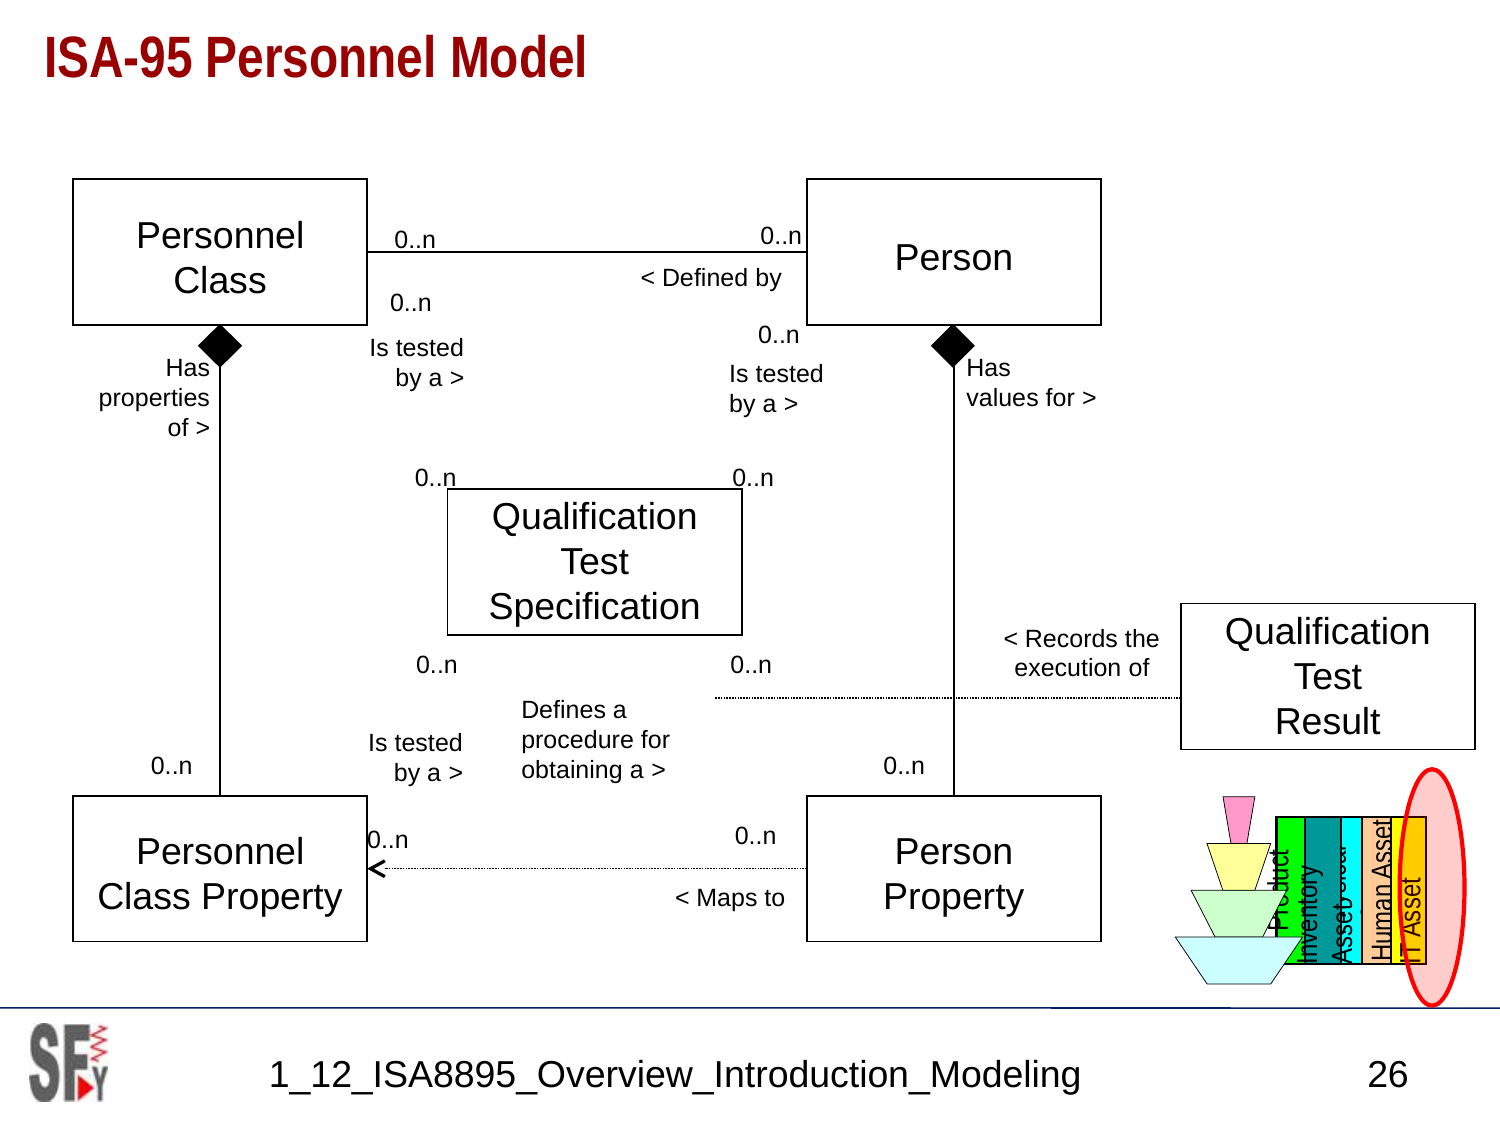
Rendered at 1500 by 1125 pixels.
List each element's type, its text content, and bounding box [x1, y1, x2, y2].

text_box Defines a procedure for obtaining a > [506, 678, 686, 791]
text_box 0..n [745, 204, 806, 251]
text_box Qualification Test Specification [447, 489, 742, 635]
text_box 0..n [135, 735, 208, 788]
title ISA-95 Personnel Model [29, 12, 1471, 138]
text_box 0..n [400, 633, 474, 687]
text_box 0..n [379, 209, 452, 262]
text_box Inventory Asset [1305, 816, 1341, 965]
text_box < Records the execution of [988, 607, 1176, 690]
text_box Personnel Class [72, 179, 368, 325]
text_box [1399, 769, 1465, 1006]
chart [1175, 939, 1278, 1042]
text_box 0..n [743, 304, 816, 357]
text_box 0..n [370, 832, 378, 846]
text_box 0..n [715, 633, 788, 687]
text_box 0..n [399, 446, 472, 499]
text_box Personnel Class Property [72, 795, 368, 942]
text_box 0..n [368, 808, 425, 862]
text_box Product Asset [1276, 816, 1305, 965]
text_box Is tested by a > [352, 711, 478, 795]
text_box [931, 325, 974, 367]
chart [1270, 919, 1276, 927]
chart [1175, 739, 1278, 936]
text_box < Defined by [618, 246, 798, 299]
text_box Is tested by a > [714, 342, 840, 425]
text_box Person Property [806, 795, 1101, 942]
text_box [208, 325, 242, 361]
text_box 0..n [719, 804, 792, 858]
picture [29, 1023, 108, 1102]
text_box Qualification Test Result [1180, 603, 1475, 750]
footer 1_12_ISA8895_Overview_Introduction_Modeling [253, 1034, 1336, 1103]
text_box 0..n [868, 735, 941, 788]
text_box Is tested by a > [354, 316, 480, 400]
chart [1264, 929, 1276, 936]
text_box Person [806, 179, 1101, 325]
text_box < Maps to [660, 866, 801, 920]
text_box 0..n [717, 446, 790, 499]
text_box Human Asset [1362, 816, 1390, 965]
text_box 0..n [374, 271, 447, 325]
text_box Has values for > [955, 336, 1112, 419]
slide_number <numéro> [1352, 1034, 1490, 1103]
text_box Physical Asset [1341, 816, 1362, 965]
text_box [1175, 796, 1303, 984]
text_box IT Asset [1390, 816, 1407, 965]
text_box Has properties of > [83, 336, 226, 449]
